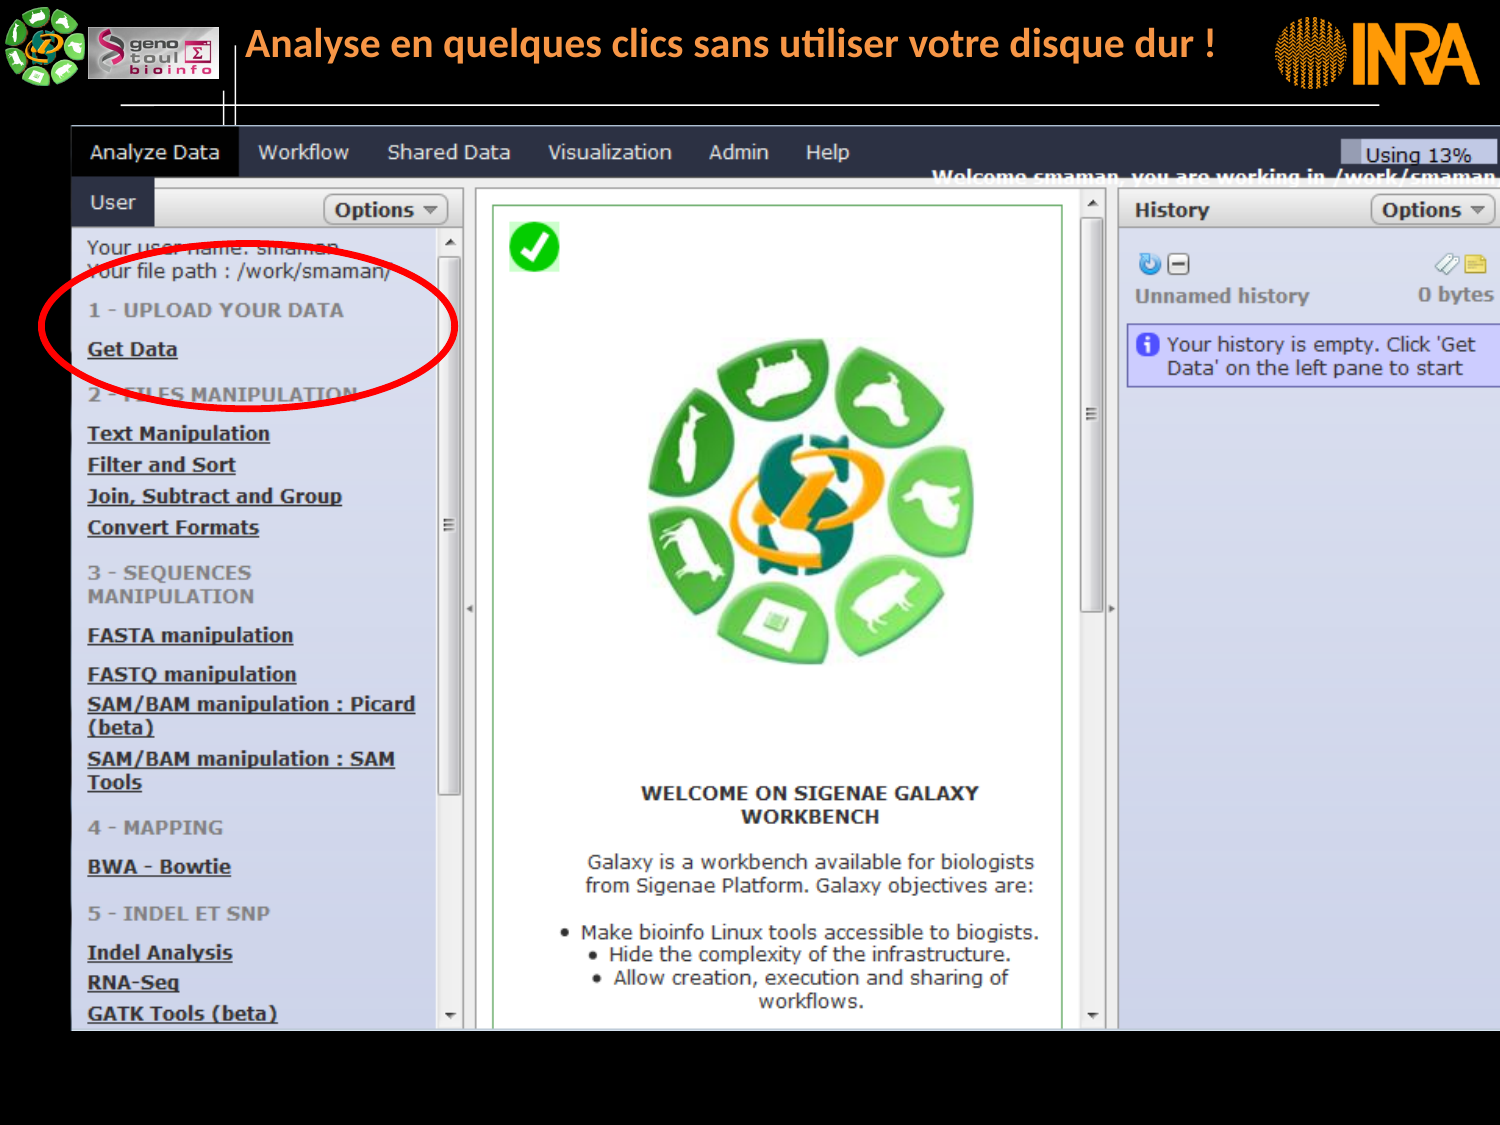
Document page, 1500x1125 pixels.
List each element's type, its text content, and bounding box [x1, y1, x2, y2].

text_box Analyse en quelques clics sans utiliser votre disque dur ! [230, 19, 1400, 86]
picture [70, 247, 451, 405]
picture [70, 125, 1500, 1031]
